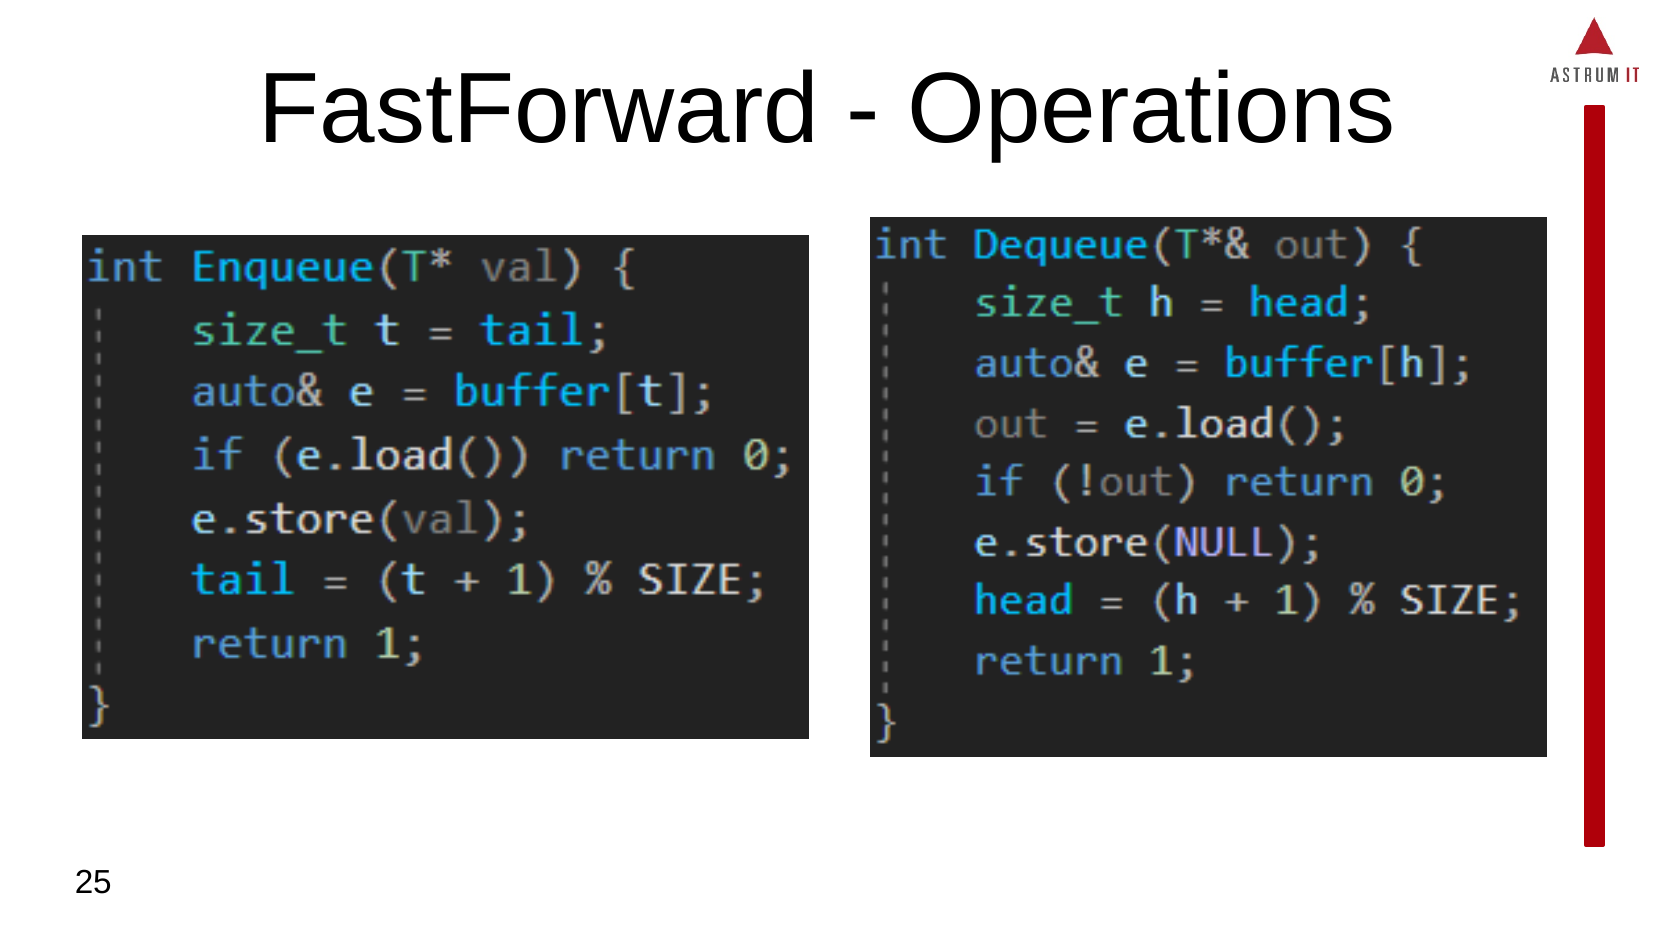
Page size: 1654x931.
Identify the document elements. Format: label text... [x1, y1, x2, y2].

picture [870, 217, 1547, 757]
title FastForward - Operations [114, 30, 1541, 186]
picture [82, 235, 809, 739]
picture [1550, 17, 1639, 82]
